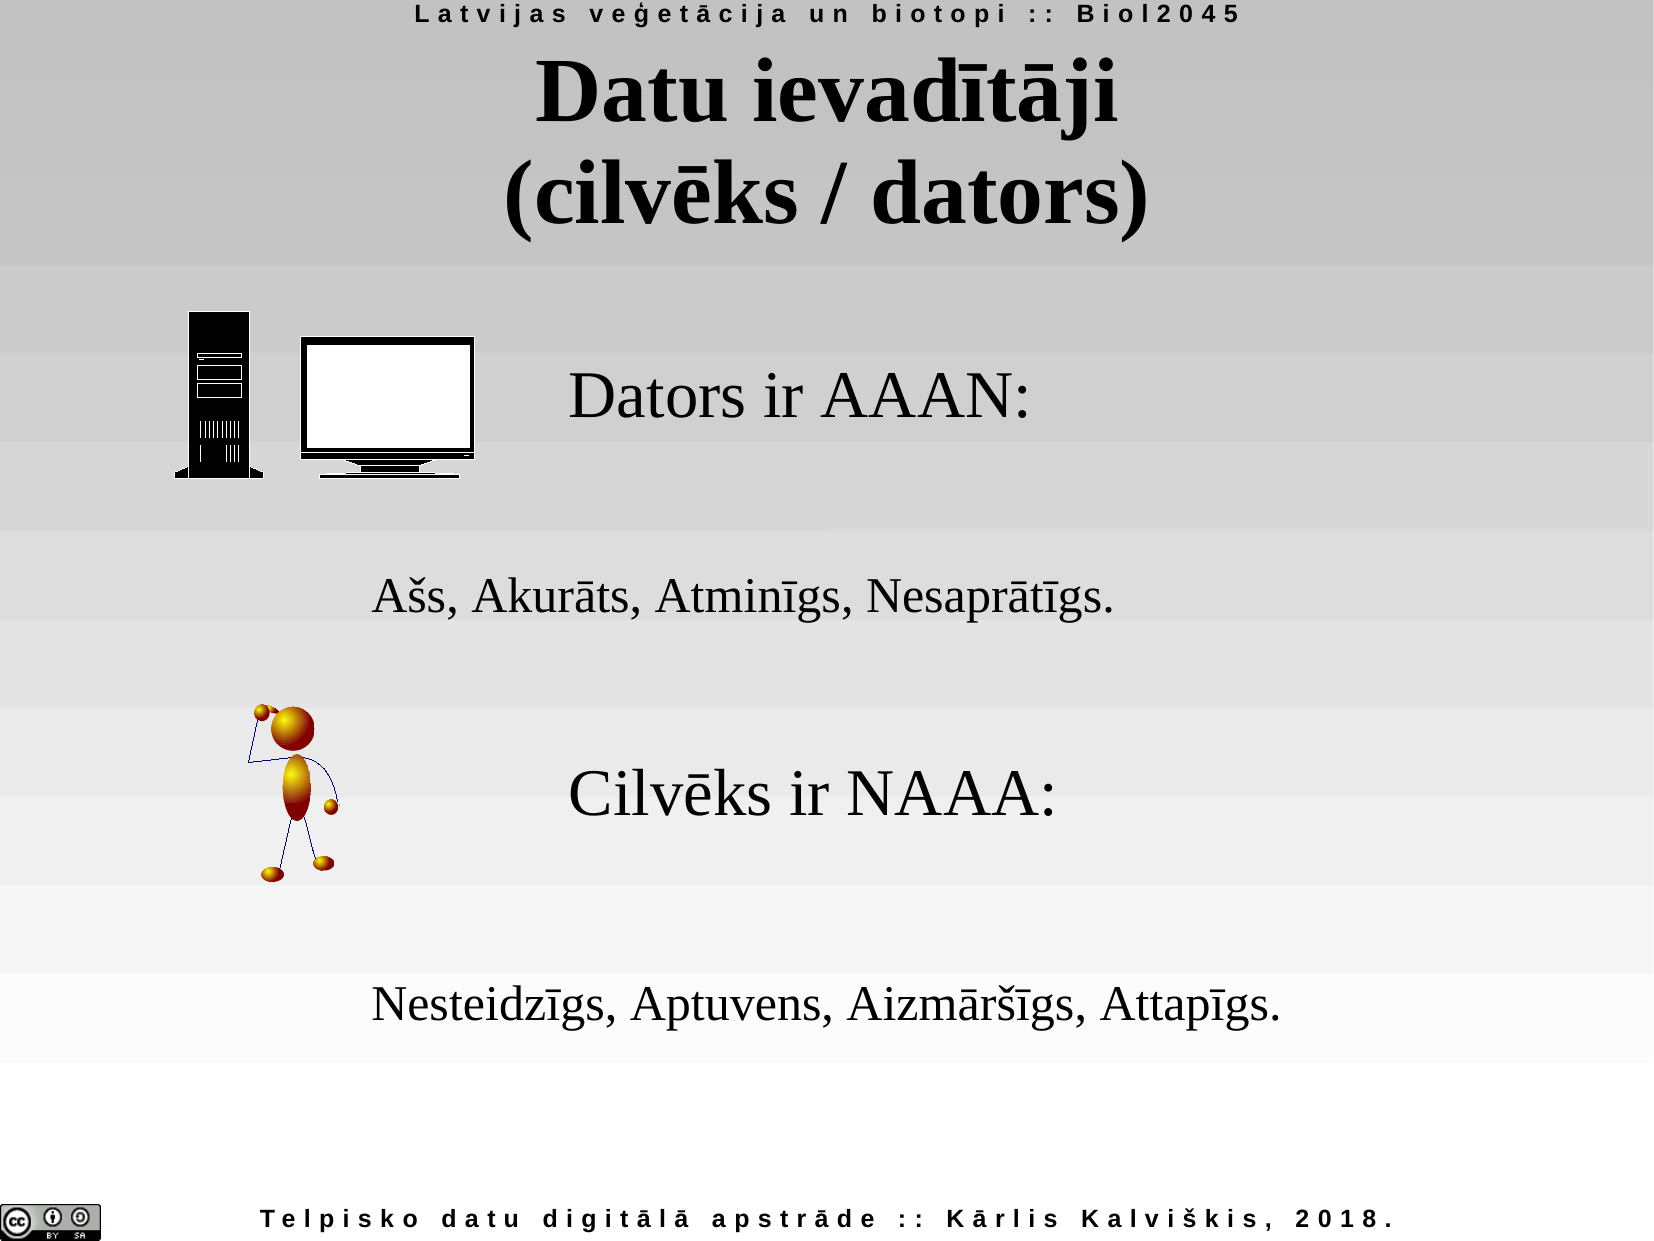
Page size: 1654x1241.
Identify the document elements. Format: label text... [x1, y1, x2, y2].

text_box Nesteidzīgs, Aptuvens, Aizmāršīgs, Attapīgs. [371, 975, 1282, 1031]
title Datu ievadītāji (cilvēks / dators) [59, 37, 1596, 246]
text_box Ašs, Akurāts, Atminīgs, Nesaprātīgs. [371, 568, 1115, 624]
text_box [261, 867, 284, 882]
picture [0, 0, 1654, 1241]
text_box [174, 311, 264, 479]
text_box [254, 704, 315, 751]
text_box Dators ir AAAN: [568, 357, 1165, 433]
text_box [324, 799, 341, 815]
text_box [313, 856, 335, 871]
text_box Cilvēks ir NAAA: [568, 756, 1131, 831]
text_box [282, 754, 311, 821]
text_box [300, 336, 475, 479]
